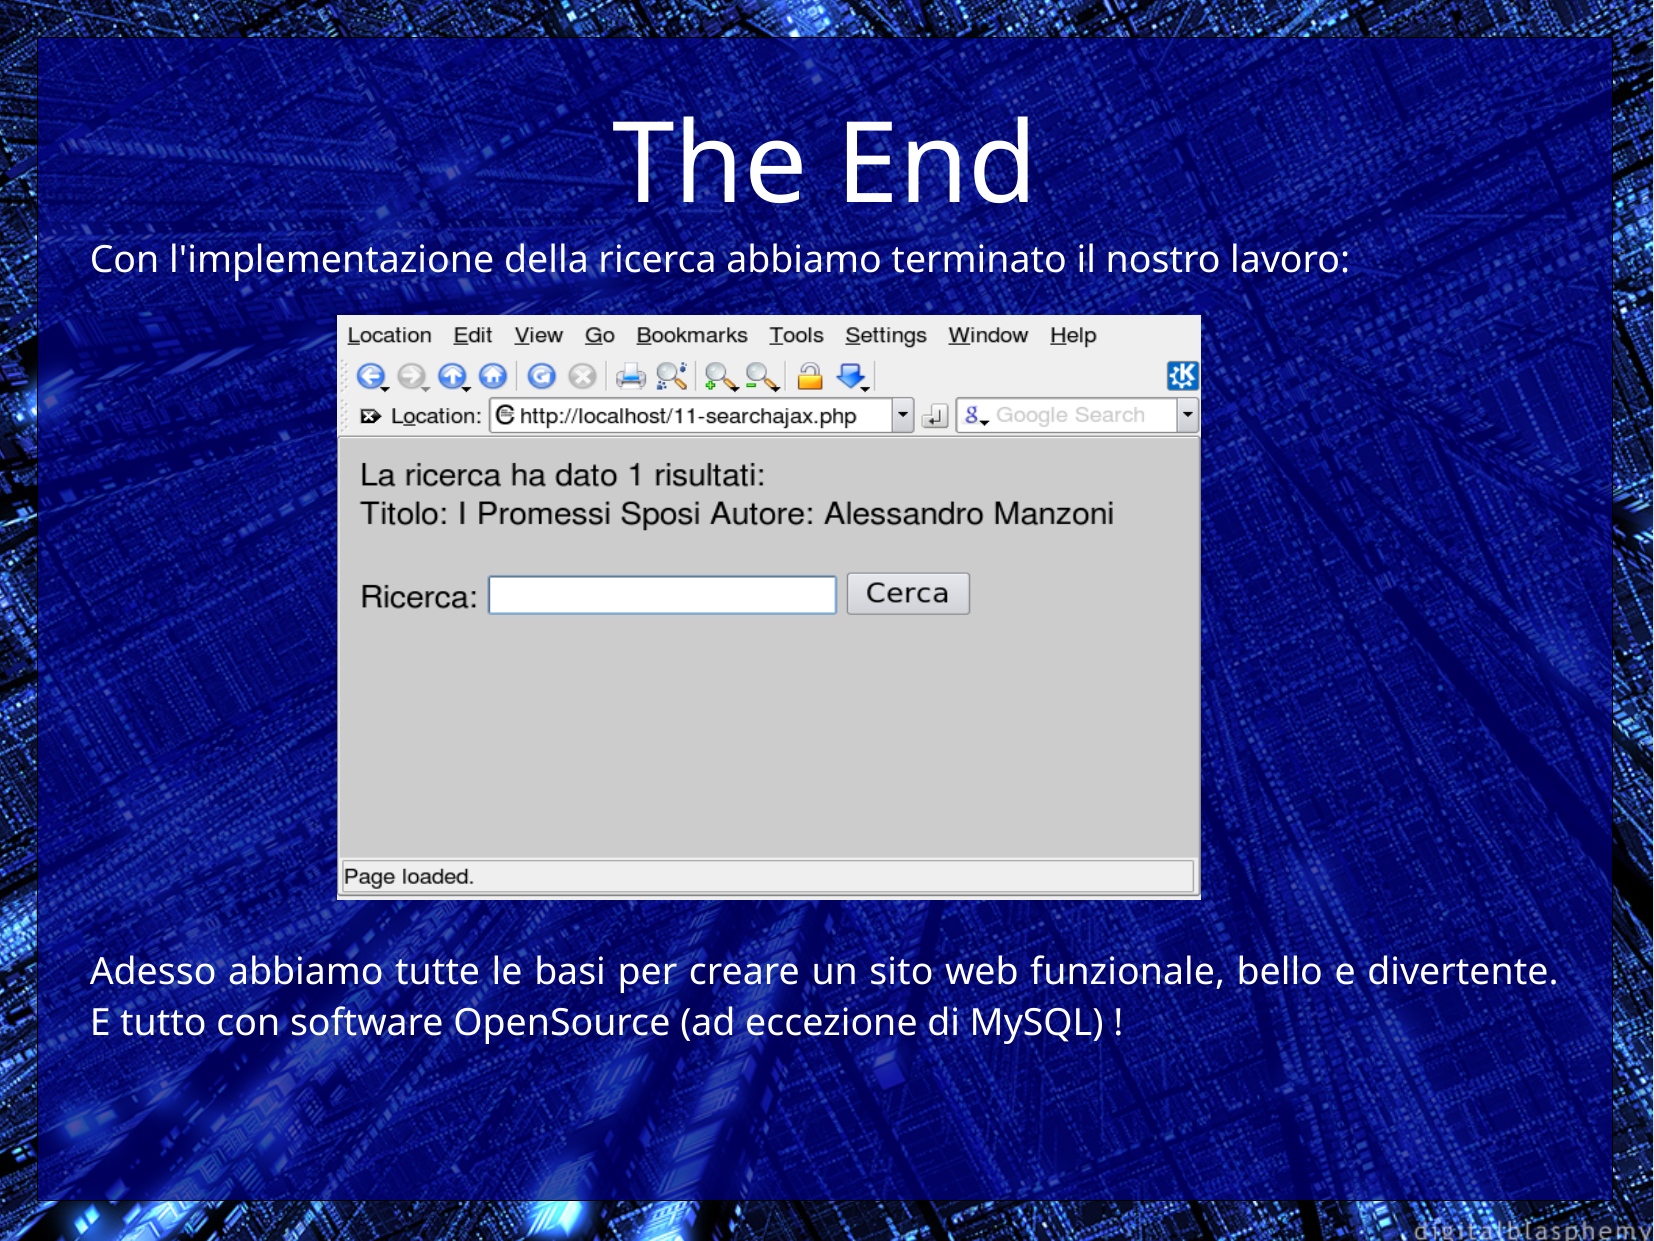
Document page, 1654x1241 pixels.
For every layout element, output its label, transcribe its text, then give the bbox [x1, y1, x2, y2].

subtitle [82, 1040, 1571, 1109]
subtitle [82, 366, 1571, 937]
text_box Con l'implementazione della ricerca abbiamo terminato il nostro lavoro: [75, 225, 1576, 366]
picture [0, 0, 1654, 1241]
text_box [37, 37, 1613, 1201]
text_box Adesso abbiamo tutte le basi per creare un sito web funzionale, bello e divertente. E tutto con software OpenSource (ad eccezione di MySQL) ! [75, 937, 1576, 1040]
text_box The End [112, 75, 1538, 200]
